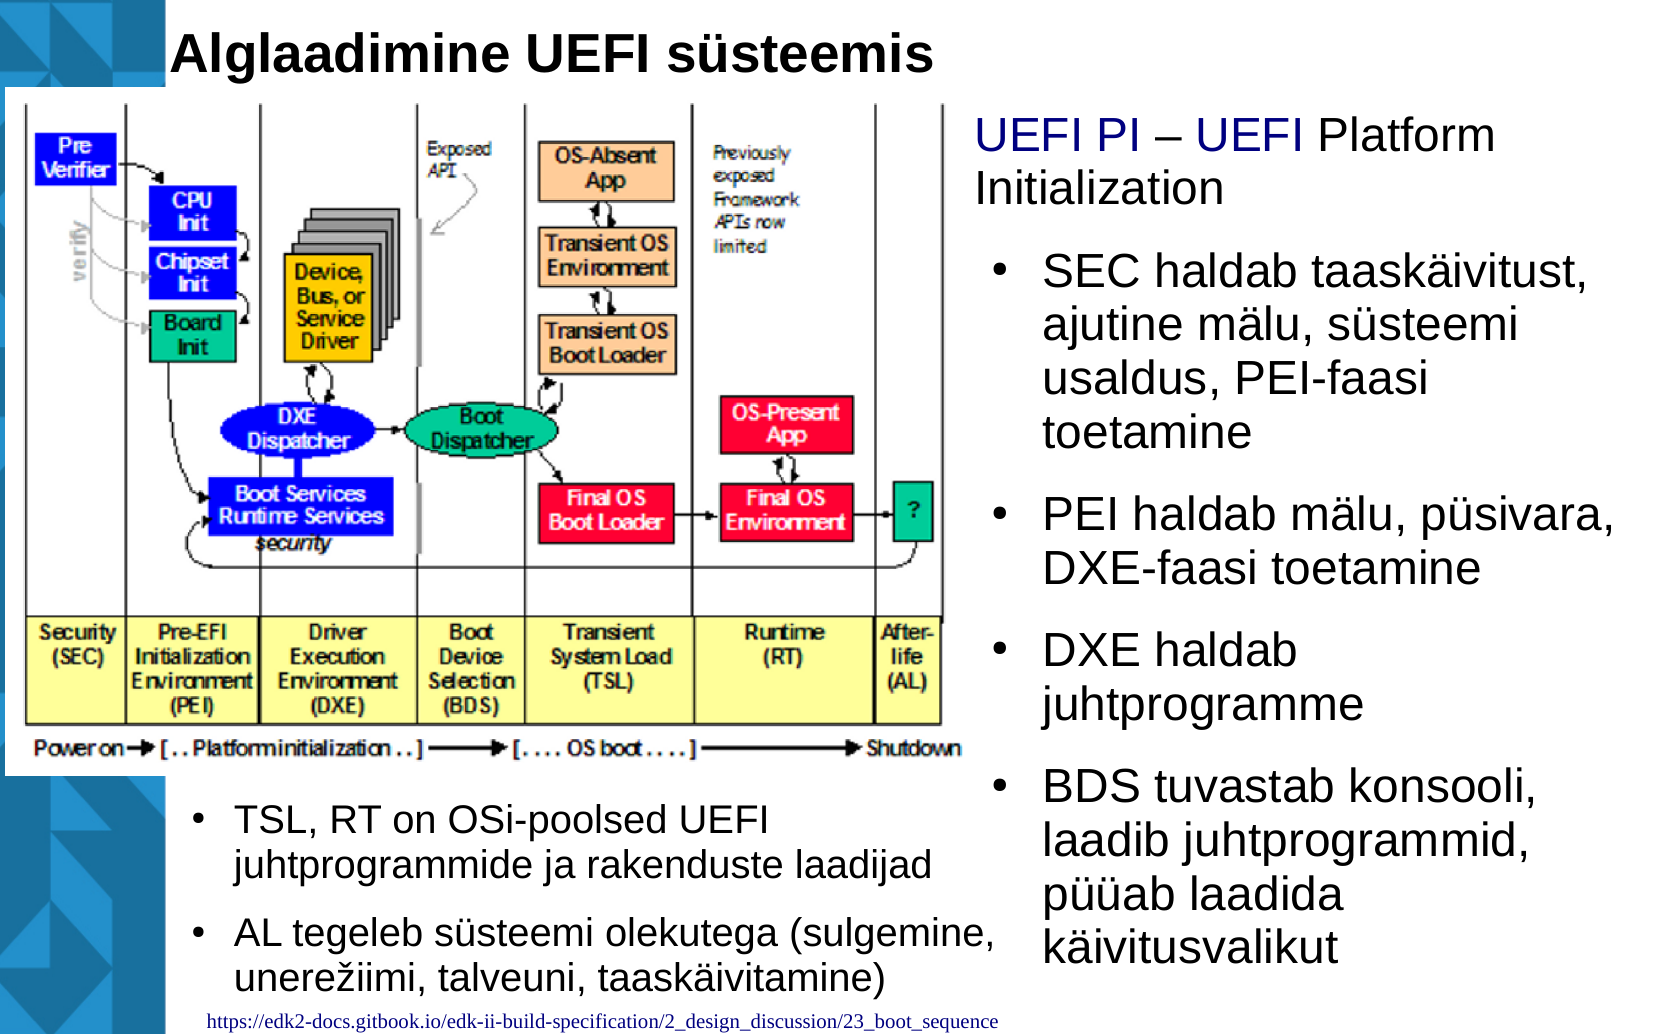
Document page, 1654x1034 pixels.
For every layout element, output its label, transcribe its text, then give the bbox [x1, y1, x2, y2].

text_box https://edk2-docs.gitbook.io/edk-ii-build-specification/2_design_discussion/23_boot_sequence [206, 1010, 1037, 1034]
list UEFI PI – UEFI Platform Initialization SEC haldab taaskäivitust, ajutine mälu, süsteemi usaldus, PEI-faasi toetamine PEI haldab mälu, püsivara, DXE-faasi toetamine DXE haldab juhtprogramme BDS tuvastab konsooli, laadib juhtprogrammid, püüab laadida käivitusvalikut [974, 107, 1630, 975]
picture [4, 86, 971, 776]
list TSL, RT on OSi-poolsed UEFI juhtprogrammide ja rakenduste laadijad AL tegeleb süsteemi olekutega (sulgemine, unerežiimi, talveuni, taaskäivitamine) [177, 797, 1004, 1004]
title Alglaadimine UEFI süsteemis [169, 11, 1571, 95]
